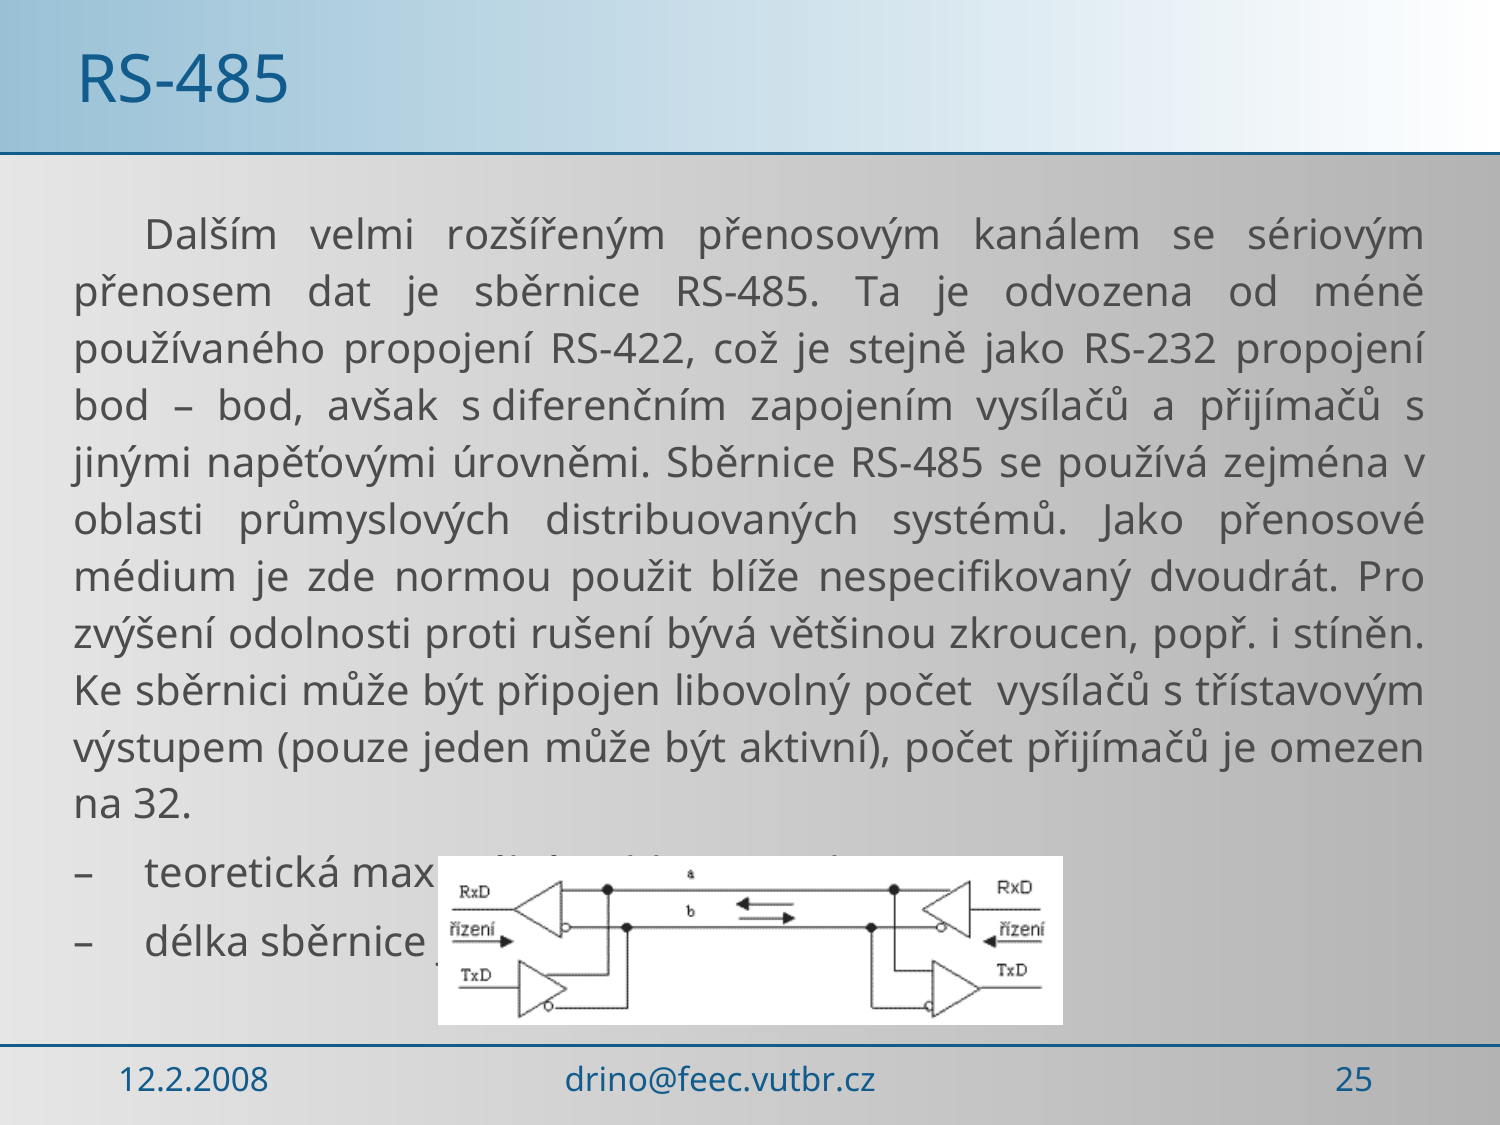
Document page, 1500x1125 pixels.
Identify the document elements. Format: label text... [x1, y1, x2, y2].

text_box <číslo> [1075, 1049, 1388, 1125]
text_box Dalším velmi rozšířeným přenosovým kanálem se sériovým přenosem dat je sběrnice RS-485. Ta je odvozena od méně používaného propojení RS-422, což je stejně jako RS-232 propojení bod – bod, avšak s diferenčním zapojením vysílačů a přijímačů s jinými napěťovými úrovněmi. Sběrnice RS-485 se používá zejména v oblasti průmyslových distribuovaných systémů. Jako přenosové médium je zde normou použit blíže nespecifikovaný dvoudrát. Pro zvýšení odolnosti proti rušení bývá většinou zkroucen, popř. i stíněn. Ke sběrnici může být připojen libovolný počet vysílačů s třístavovým výstupem (pouze jeden může být aktivní), počet přijímačů je omezen na 32. – teoretická maximální rychlost 10 Mb/s; – délka sběrnice je omezena na 1200 m. [59, 196, 1442, 977]
title RS-485 [0, 0, 1500, 152]
text_box 12.2.2008 [103, 1049, 432, 1125]
text_box drino@feec.vutbr.cz [454, 1049, 987, 1125]
picture [438, 856, 1063, 1026]
